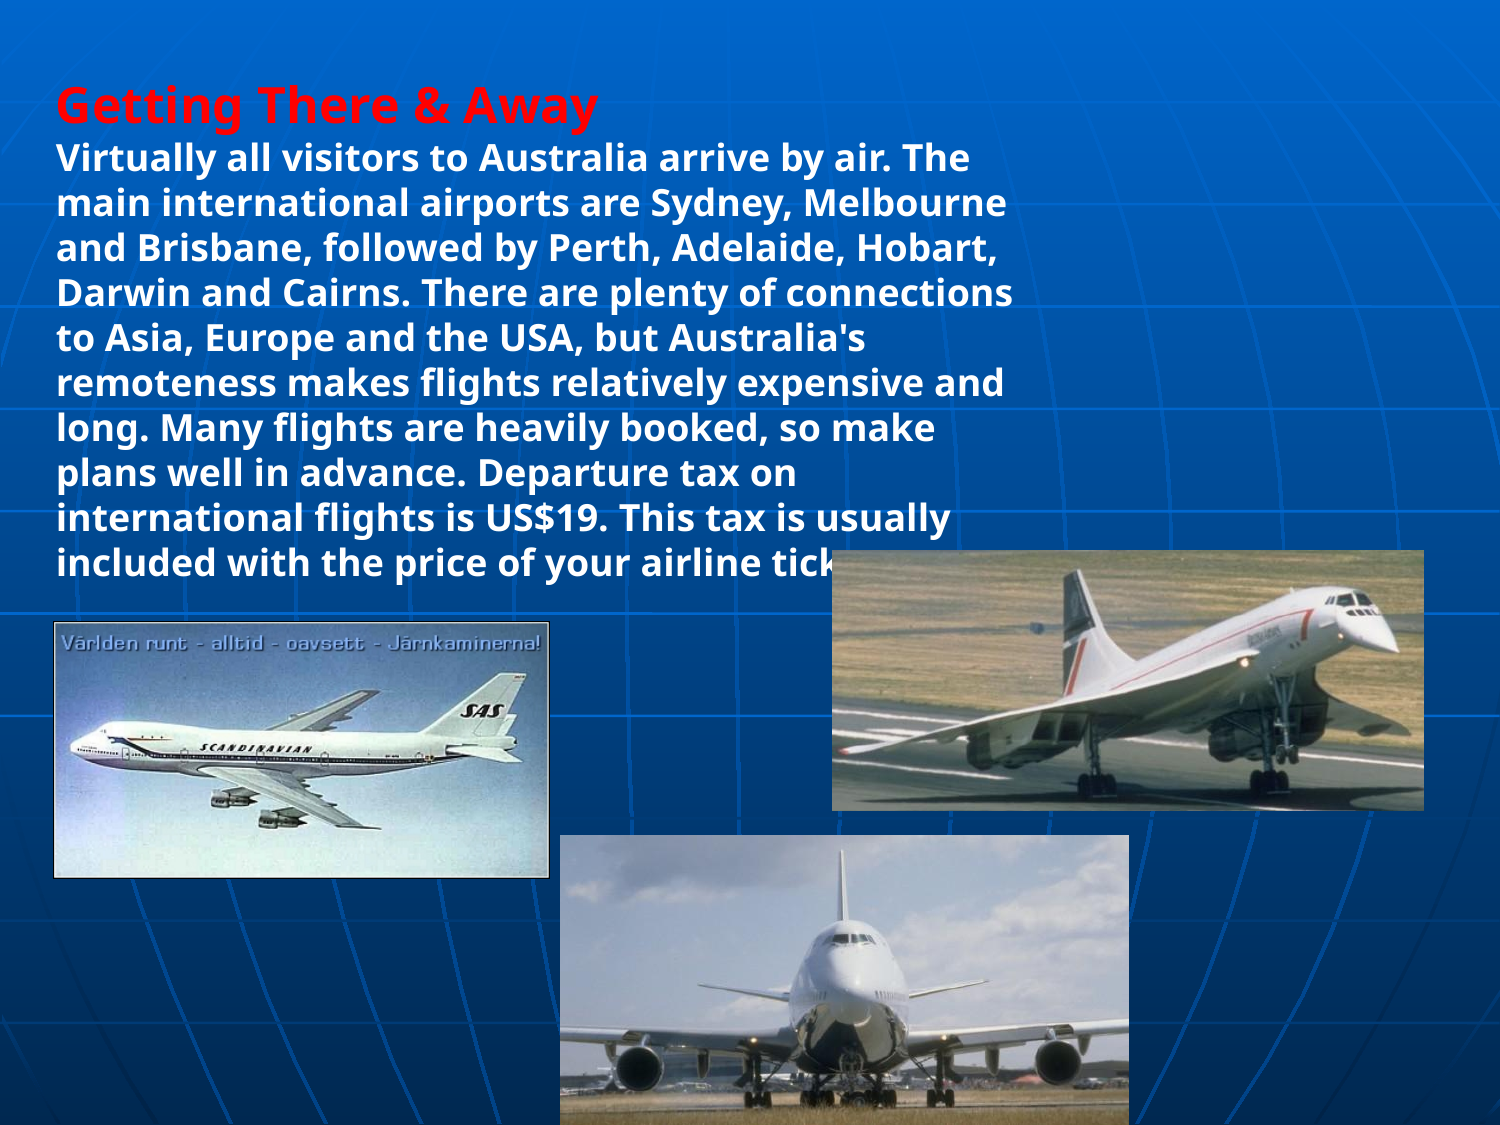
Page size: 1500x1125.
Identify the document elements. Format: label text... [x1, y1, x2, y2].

picture [53, 621, 550, 879]
picture [560, 835, 1129, 1125]
text_box Getting There & Away Virtually all visitors to Australia arrive by air. The main international airports are Sydney, Melbourne and Brisbane, followed by Perth, Adelaide, Hobart, Darwin and Cairns. There are plenty of connections to Asia, Europe and the USA, but Australia's remoteness makes flights relatively expensive and long. Many flights are heavily booked, so make plans well in advance. Departure tax on international flights is US$19. This tax is usually included with the price of your airline ticket. [41, 66, 1046, 592]
picture [832, 550, 1424, 811]
